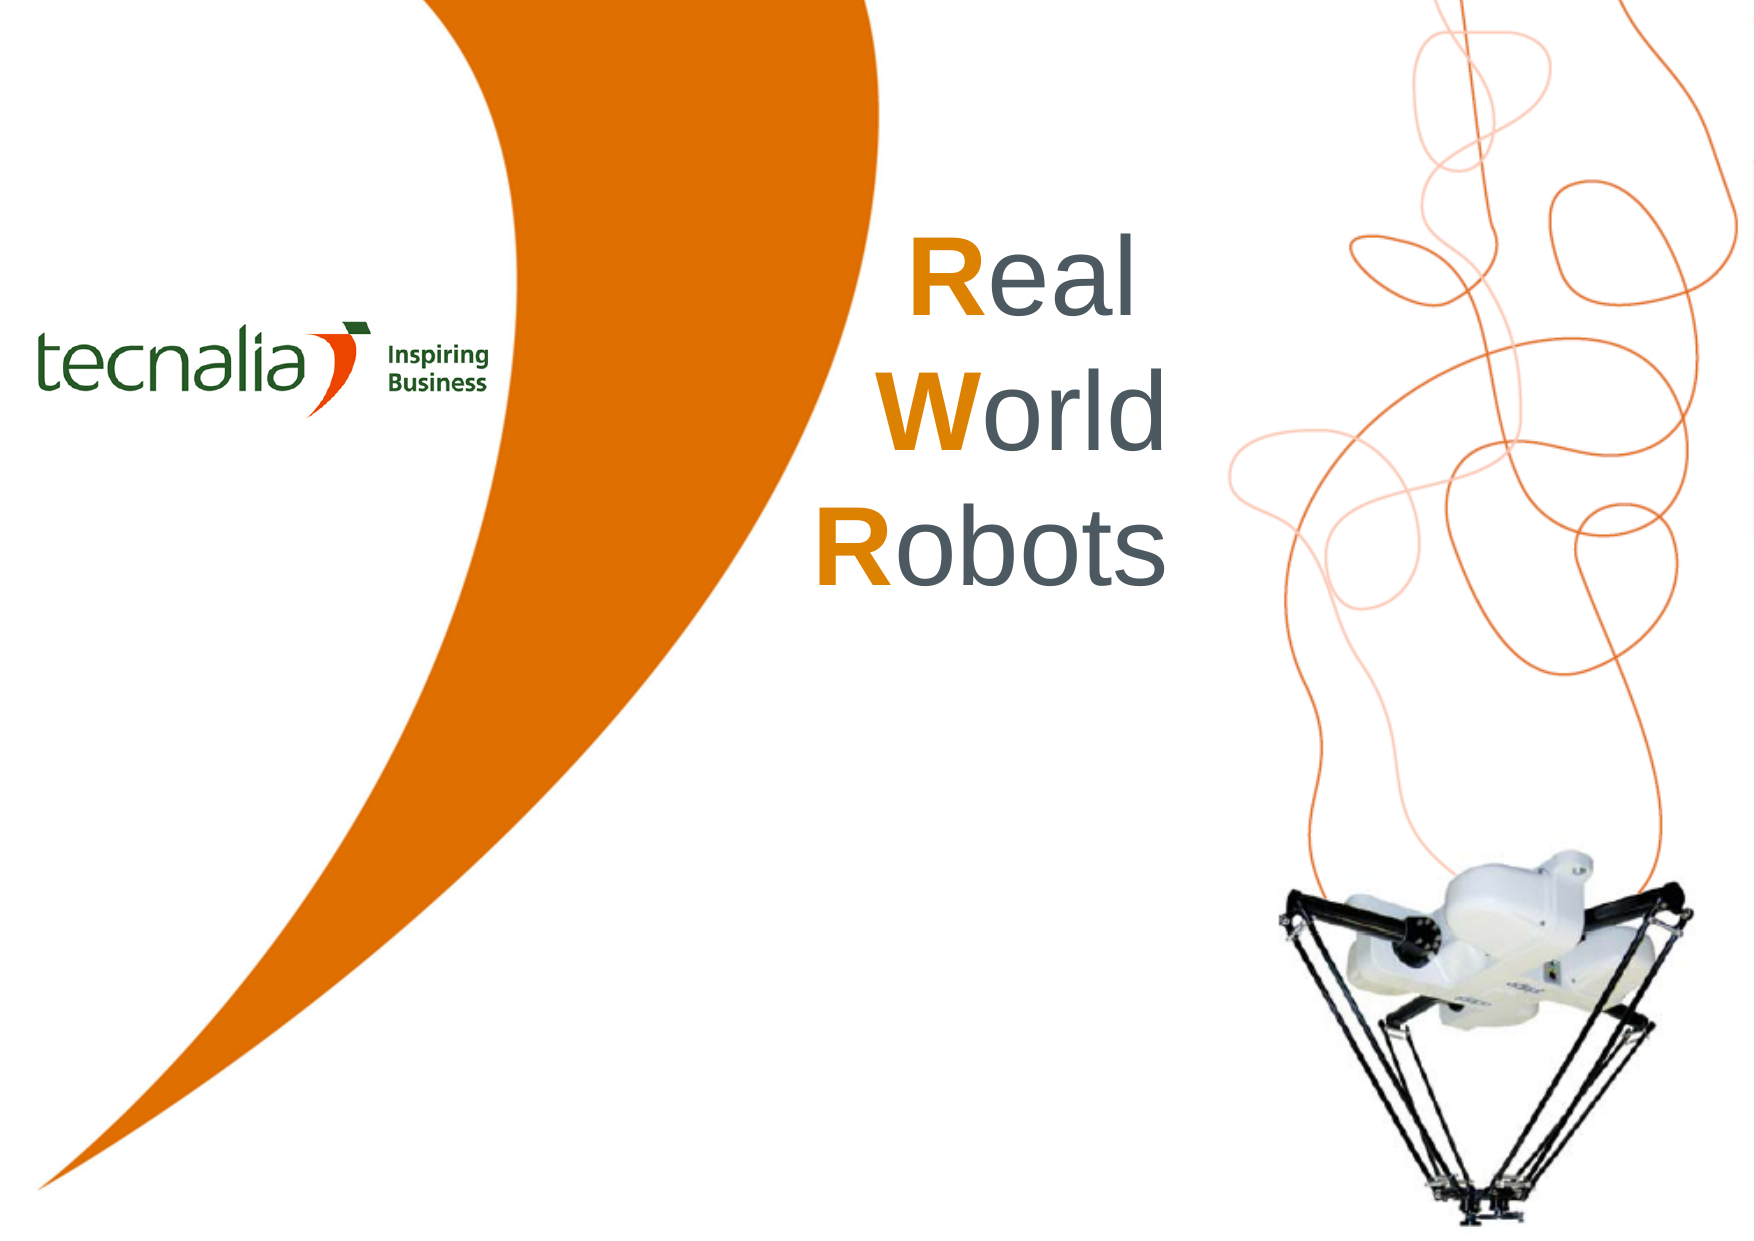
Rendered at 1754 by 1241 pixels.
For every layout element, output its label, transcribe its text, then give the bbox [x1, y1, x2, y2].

picture [0, 0, 1754, 1241]
text_box Real World Robots [570, 195, 1184, 616]
